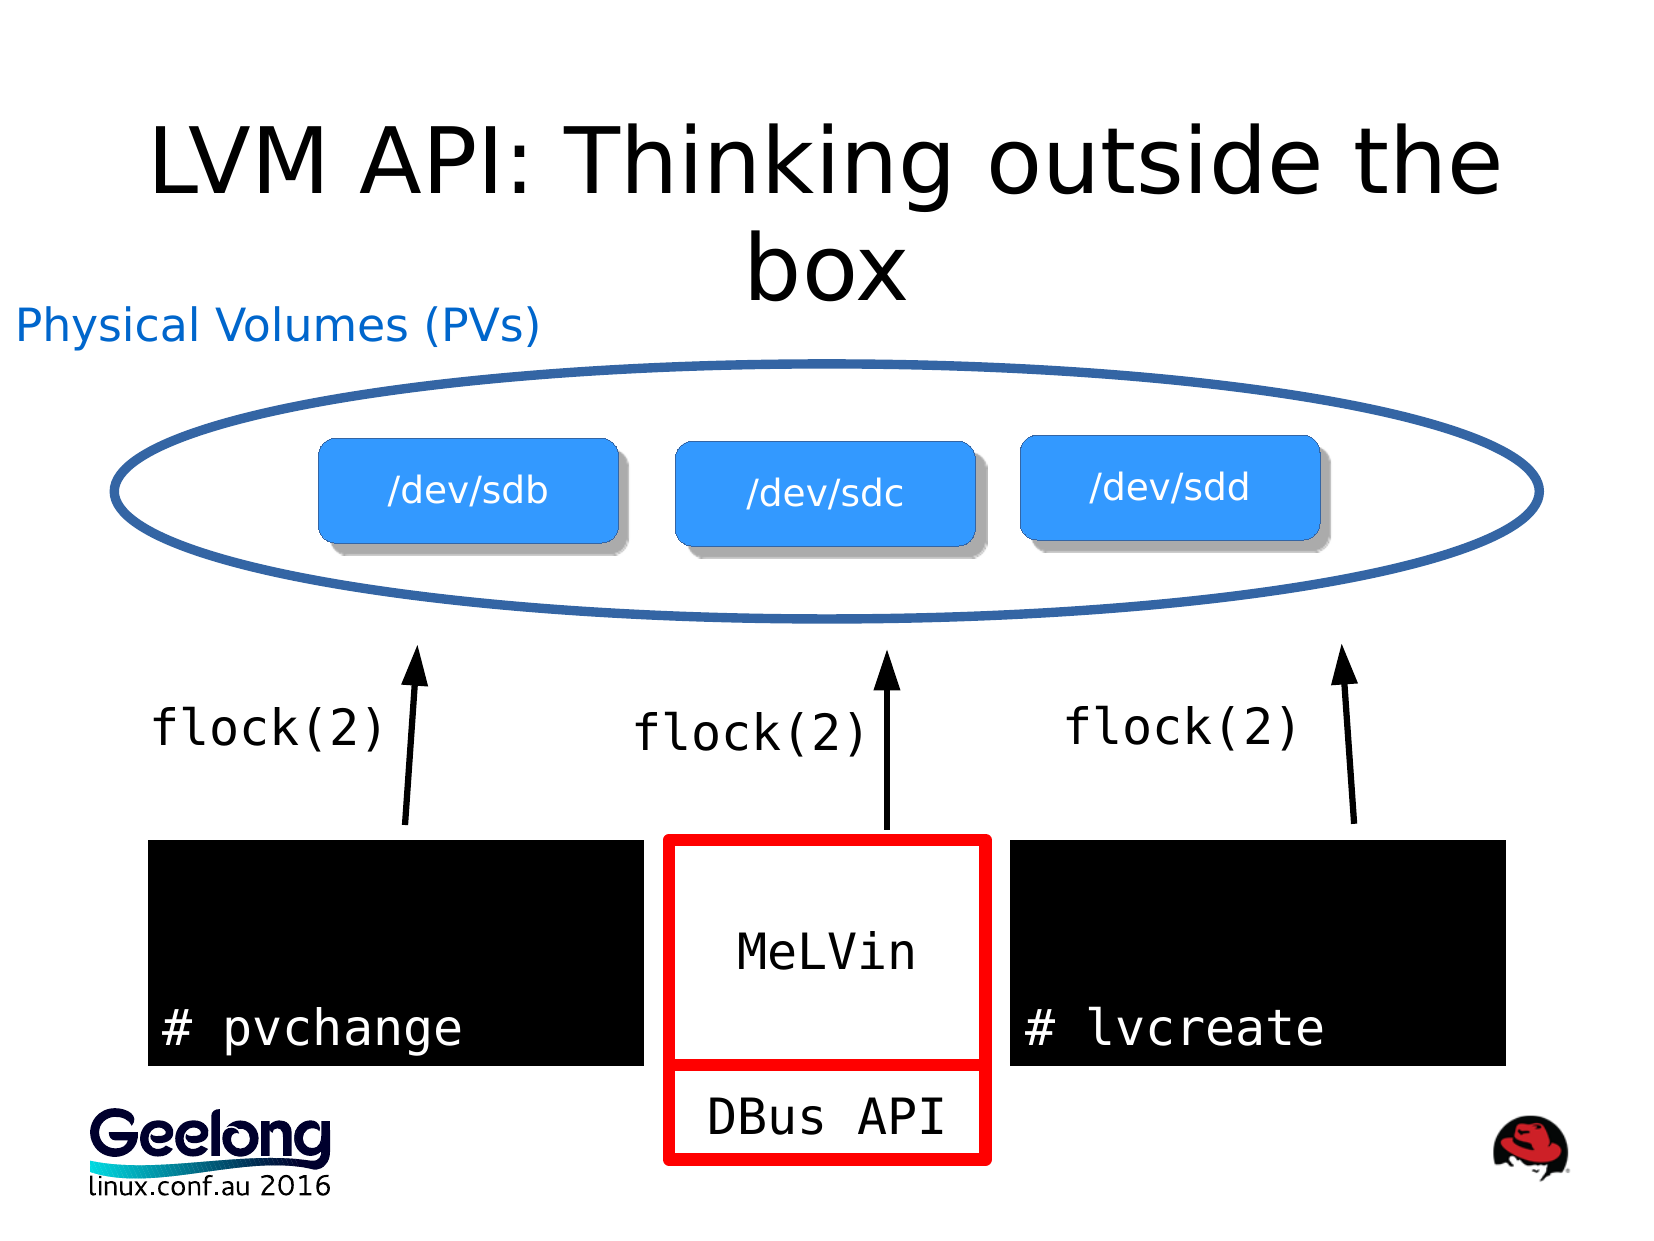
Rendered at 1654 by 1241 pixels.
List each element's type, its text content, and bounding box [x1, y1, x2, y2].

text_box [114, 363, 1540, 619]
text_box /dev/sdd [1020, 435, 1321, 541]
text_box flock(2) [1048, 690, 1318, 764]
text_box flock(2) [135, 691, 405, 766]
text_box # pvchange [148, 840, 644, 1066]
text_box /dev/sdc [675, 441, 976, 547]
text_box # lvcreate [1010, 840, 1506, 1066]
text_box DBus API [669, 1066, 986, 1160]
text_box flock(2) [617, 696, 887, 770]
text_box Physical Volumes (PVs) [0, 291, 557, 361]
text_box /dev/sdb [318, 438, 619, 544]
title LVM API: Thinking outside the box [82, 108, 1571, 323]
picture [1492, 1113, 1576, 1191]
text_box MeLVin [669, 840, 986, 1066]
